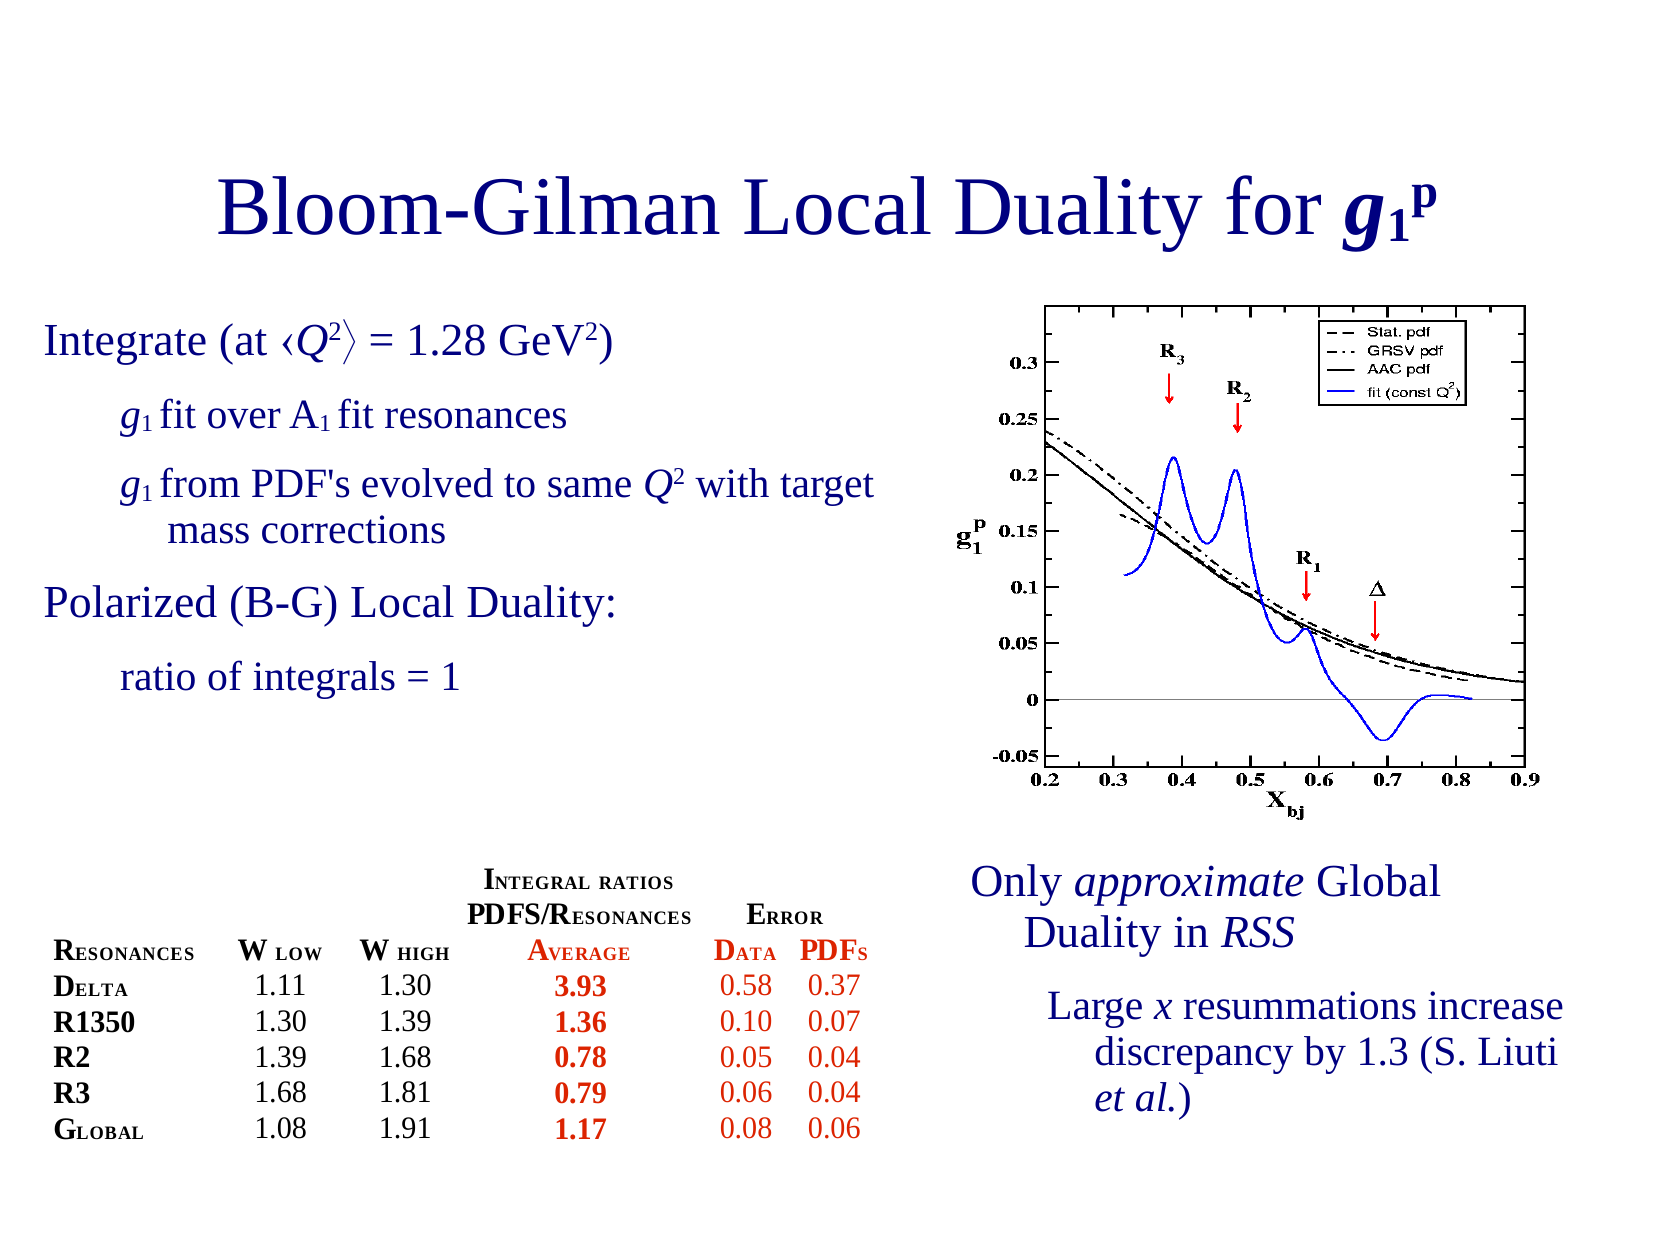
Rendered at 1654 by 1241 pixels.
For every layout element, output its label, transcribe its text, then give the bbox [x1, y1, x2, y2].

picture [946, 286, 1547, 827]
title Bloom-Gilman Local Duality for g1p [121, 102, 1534, 311]
list Only approximate Global Duality in RSS Large x resummations increase discrepancy by 1.3 (S. Liuti et al.) [952, 855, 1571, 1215]
list Integrate (at Q2 = 1.28 GeV2) g1 fit over A1 fit resonances g1 from PDF's evolved to same Q2 with target mass corrections Polarized (B-G) Local Duality: ratio of integrals = 1 [25, 314, 880, 759]
chart [51, 860, 877, 1206]
